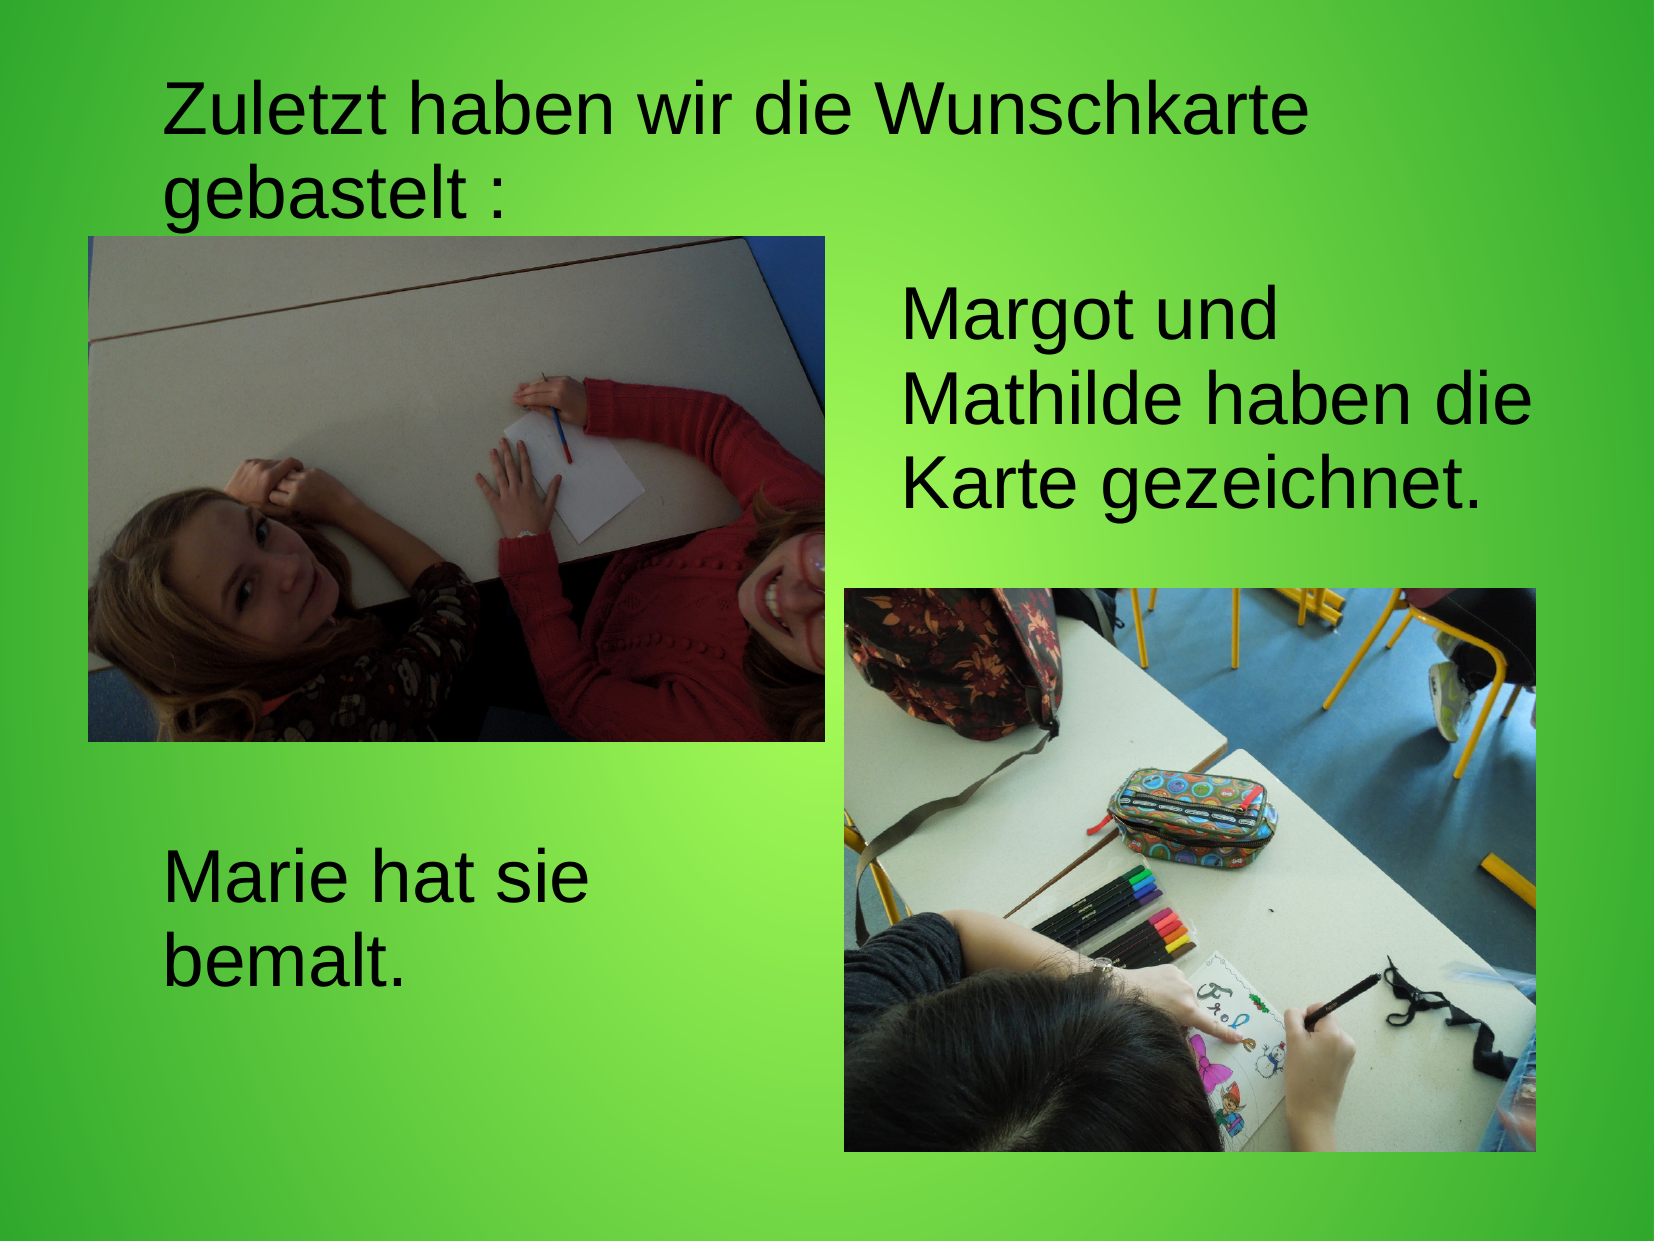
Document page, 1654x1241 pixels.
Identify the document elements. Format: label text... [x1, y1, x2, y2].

text_box Zuletzt haben wir die Wunschkarte gebastelt : [147, 59, 1565, 242]
picture [844, 588, 1536, 1152]
text_box Marie hat sie bemalt. [147, 826, 768, 1010]
text_box Margot und Mathilde haben die Karte gezeichnet. [885, 264, 1595, 532]
picture [88, 236, 825, 742]
